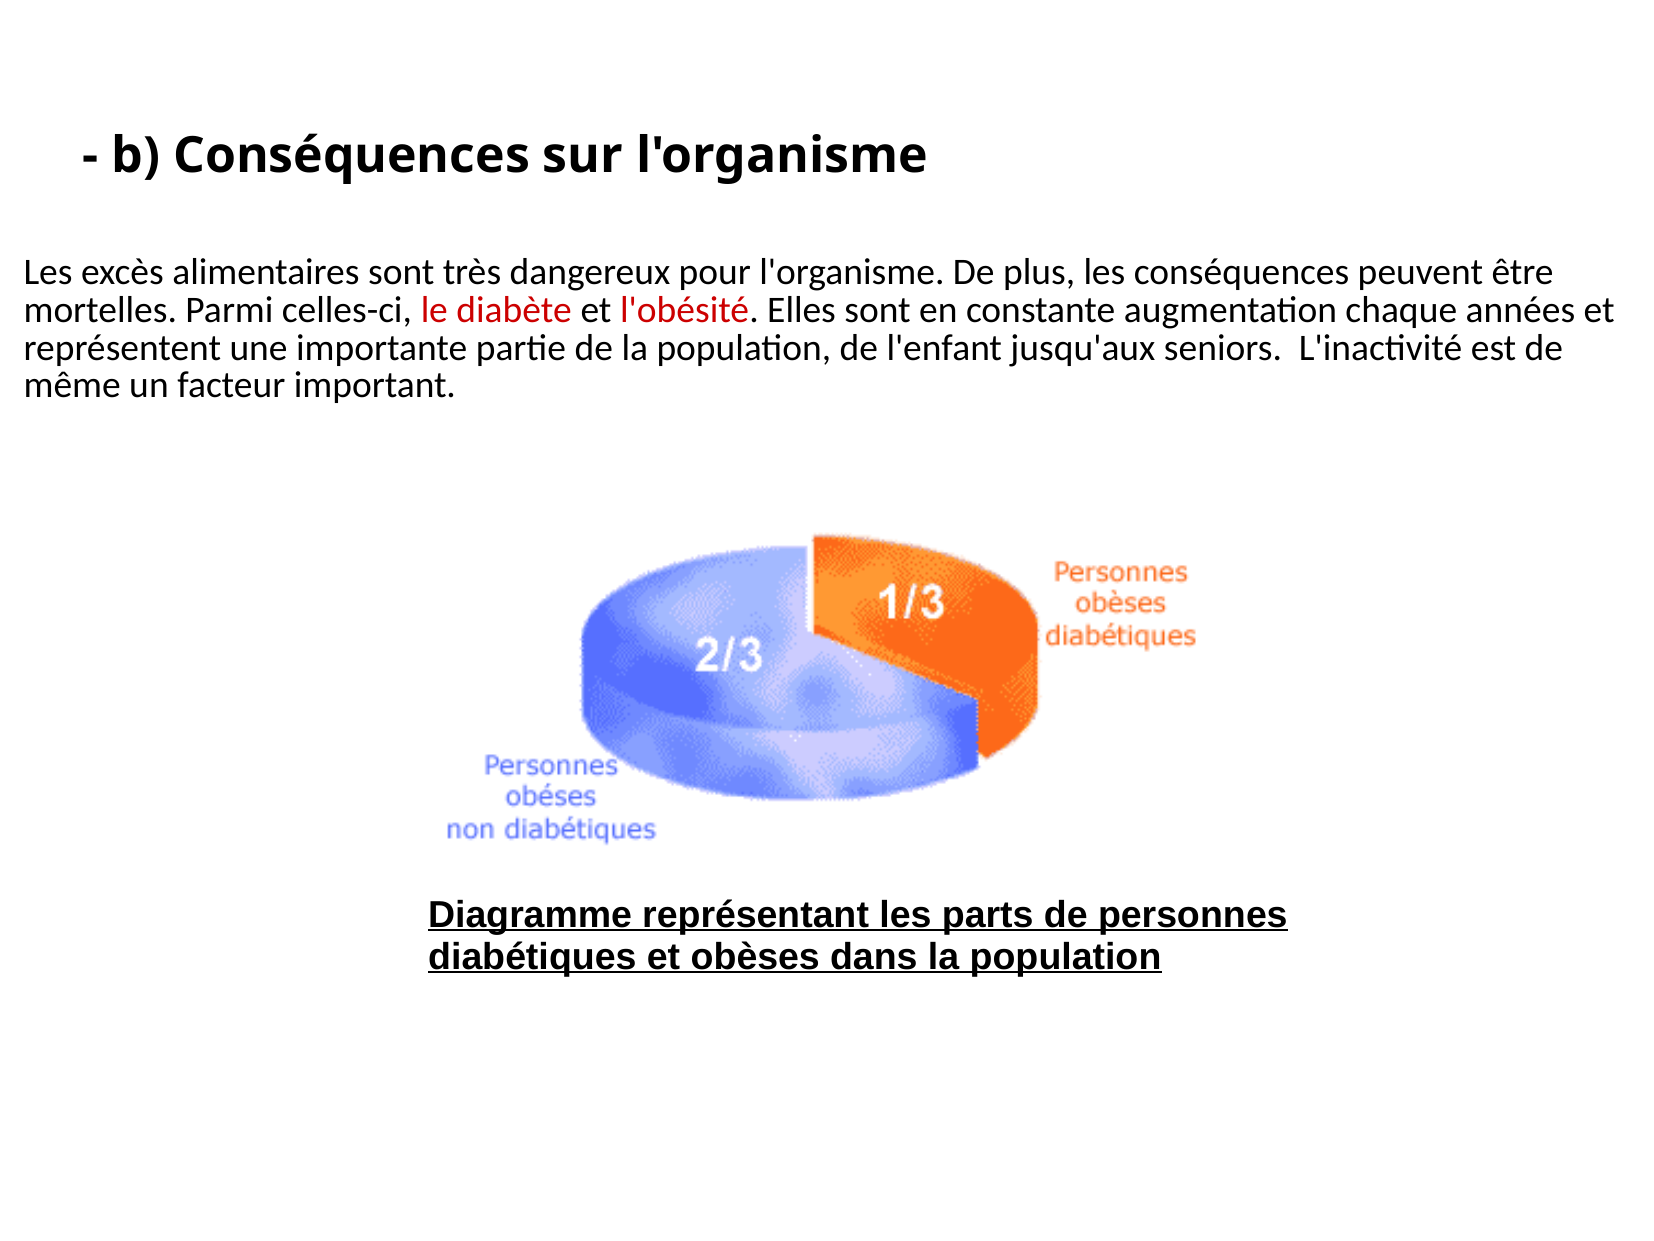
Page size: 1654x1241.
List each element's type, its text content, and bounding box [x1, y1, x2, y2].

title - b) Conséquences sur l'organisme [82, 49, 1571, 256]
picture [442, 507, 1209, 863]
text_box Les excès alimentaires sont très dangereux pour l'organisme. De plus, les conséquences peuvent être mortelles. Parmi celles-ci, le diabète et l'obésité. Elles sont en constante augmentation chaque années et représentent une importante partie de la population, de l'enfant jusqu'aux seniors. L'inactivité est de même un facteur important. [23, 256, 1654, 494]
text_box Diagramme représentant les parts de personnes diabétiques et obèses dans la population [413, 885, 1489, 985]
